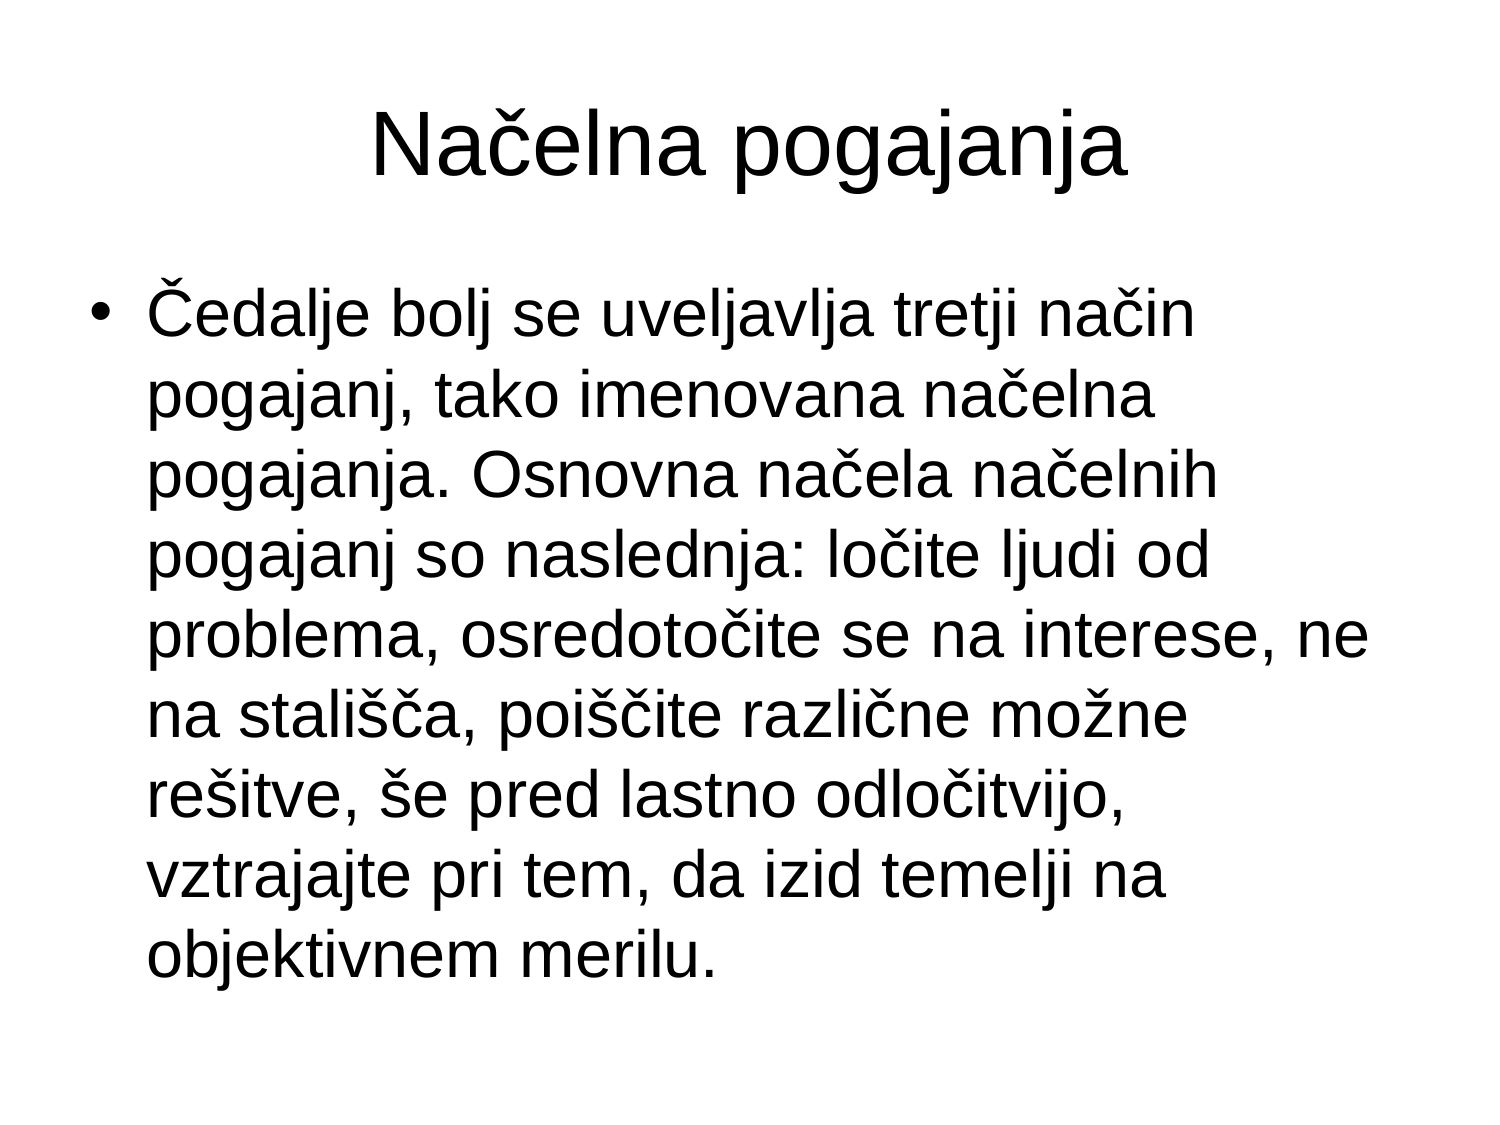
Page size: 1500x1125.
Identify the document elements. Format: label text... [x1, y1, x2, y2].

list Čedalje bolj se uveljavlja tretji način pogajanj, tako imenovana načelna pogajanja. Osnovna načela načelnih pogajanj so naslednja: ločite ljudi od problema, osredotočite se na interese, ne na stališča, poiščite različne možne rešitve, še pred lastno odločitvijo, vztrajajte pri tem, da izid temelji na objektivnem merilu. [75, 262, 1426, 1095]
title Načelna pogajanja [75, 45, 1426, 233]
